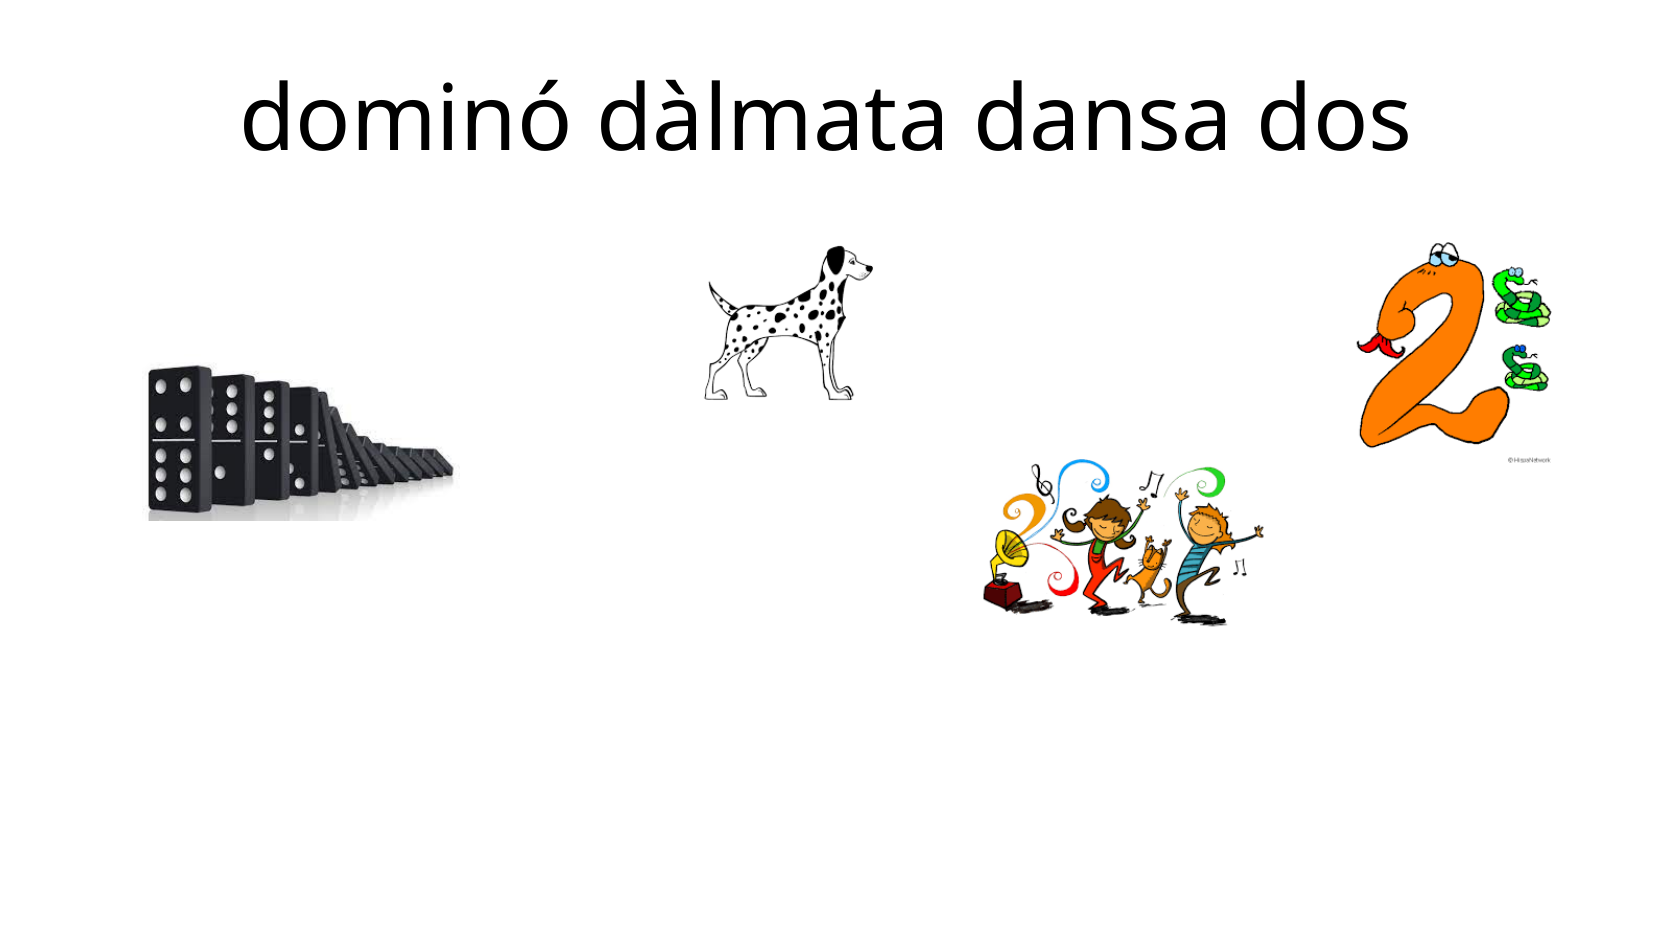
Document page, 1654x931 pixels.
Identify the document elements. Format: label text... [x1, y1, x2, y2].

picture [656, 219, 921, 427]
picture [1313, 240, 1556, 467]
picture [970, 457, 1271, 640]
title dominó dàlmata dansa dos [82, 37, 1571, 193]
picture [134, 354, 464, 521]
